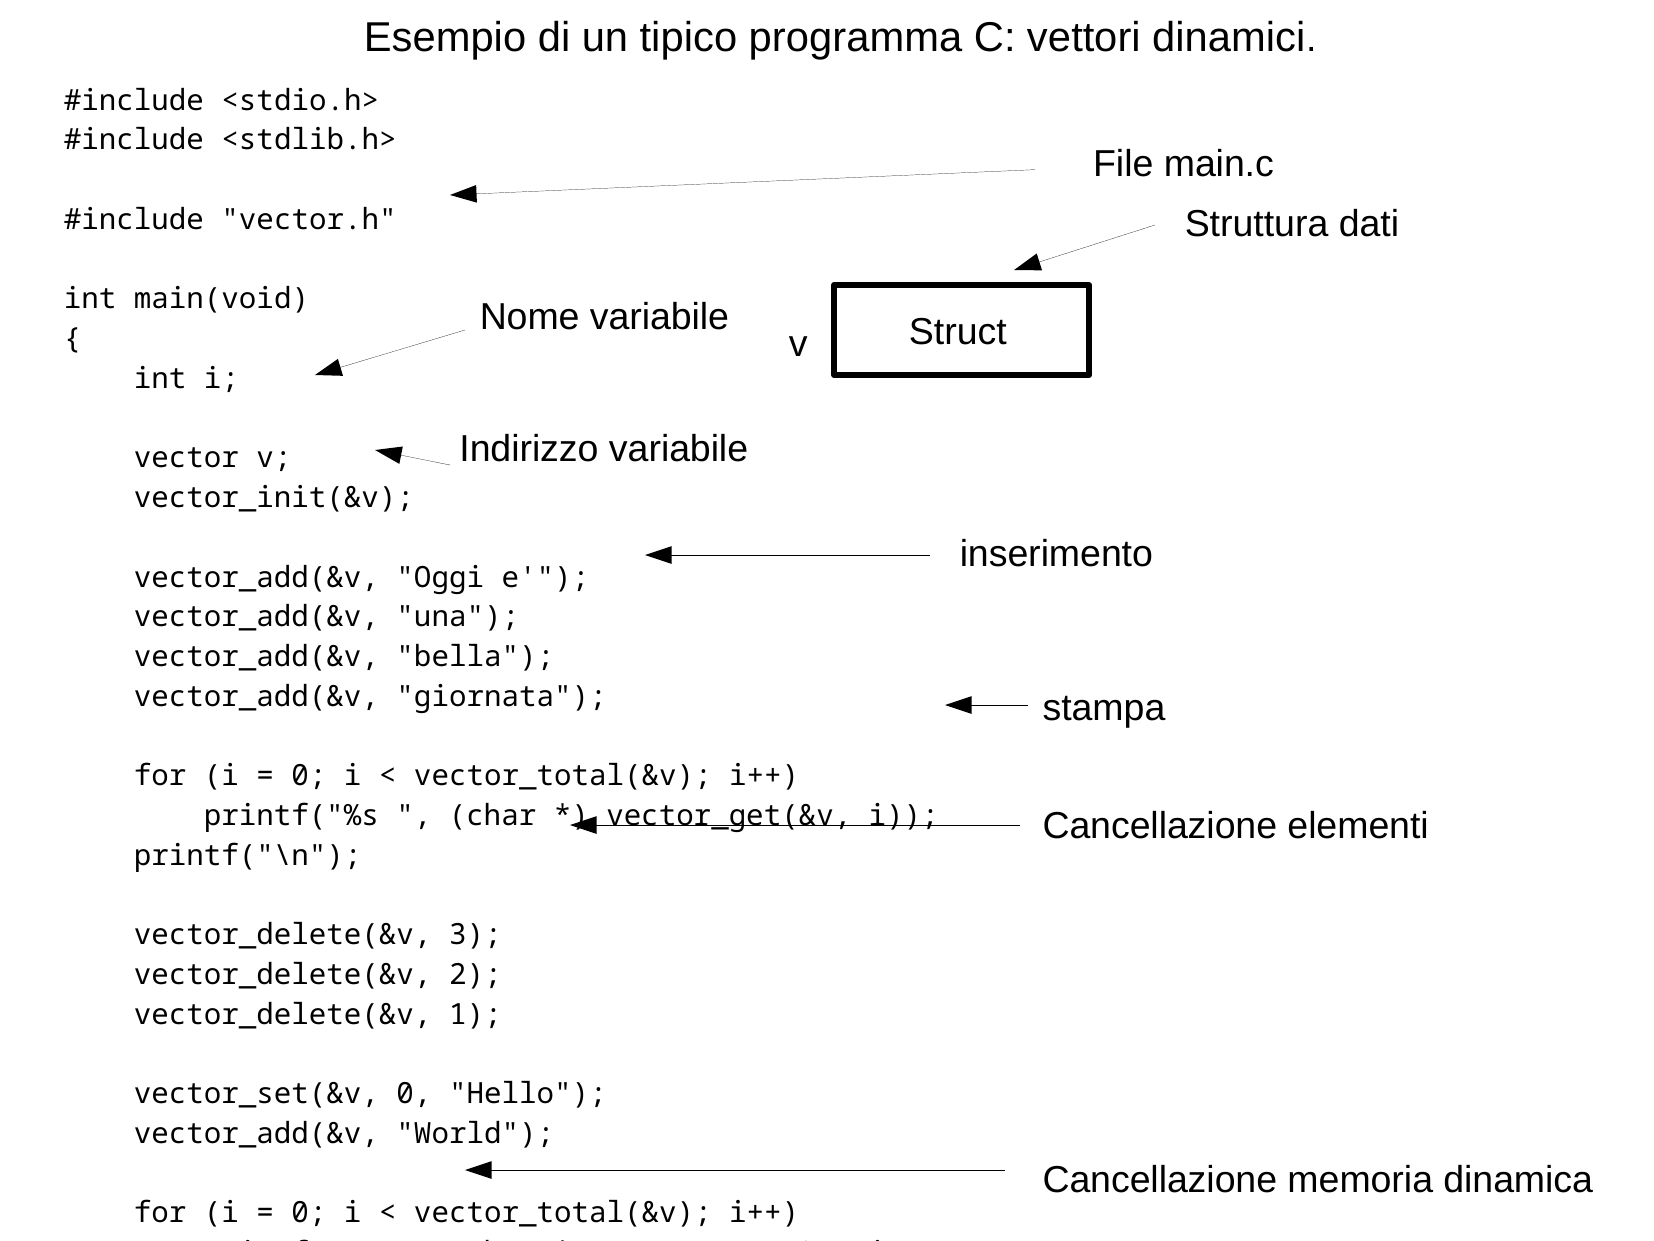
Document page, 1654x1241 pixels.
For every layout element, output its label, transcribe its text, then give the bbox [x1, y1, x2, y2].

text_box File main.c [1032, 135, 1336, 192]
text_box Struttura dati [1170, 195, 1415, 252]
text_box stampa [1027, 678, 1328, 736]
text_box Indirizzo variabile [444, 420, 763, 477]
text_box Struct [894, 303, 1022, 361]
text_box Nome variabile [465, 288, 744, 346]
text_box v [774, 315, 835, 372]
text_box Esempio di un tipico programma C: vettori dinamici. [349, 6, 1342, 110]
text_box Cancellazione memoria dinamica [1027, 1150, 1636, 1208]
text_box inserimento [945, 525, 1246, 582]
text_box Cancellazione elementi [1027, 796, 1591, 854]
text_box #include <stdio.h> #include <stdlib.h> #include "vector.h" int main(void) { int i; vector v; vector_init(&v); vector_add(&v, "Oggi e'"); vector_add(&v, "una"); vector_add(&v, "bella"); vector_add(&v, "giornata"); for (i = 0; i < vector_total(&v); i++) printf("%s ", (char *) vector_get(&v, i)); printf("\n"); vector_delete(&v, 3); vector_delete(&v, 2); vector_delete(&v, 1); vector_set(&v, 0, "Hello"); vector_add(&v, "World"); for (i = 0; i < vector_total(&v); i++) printf("%s ", (char *) vector_get(&v, i)); printf("\n"); vector_free(&v); } [49, 71, 1610, 1241]
